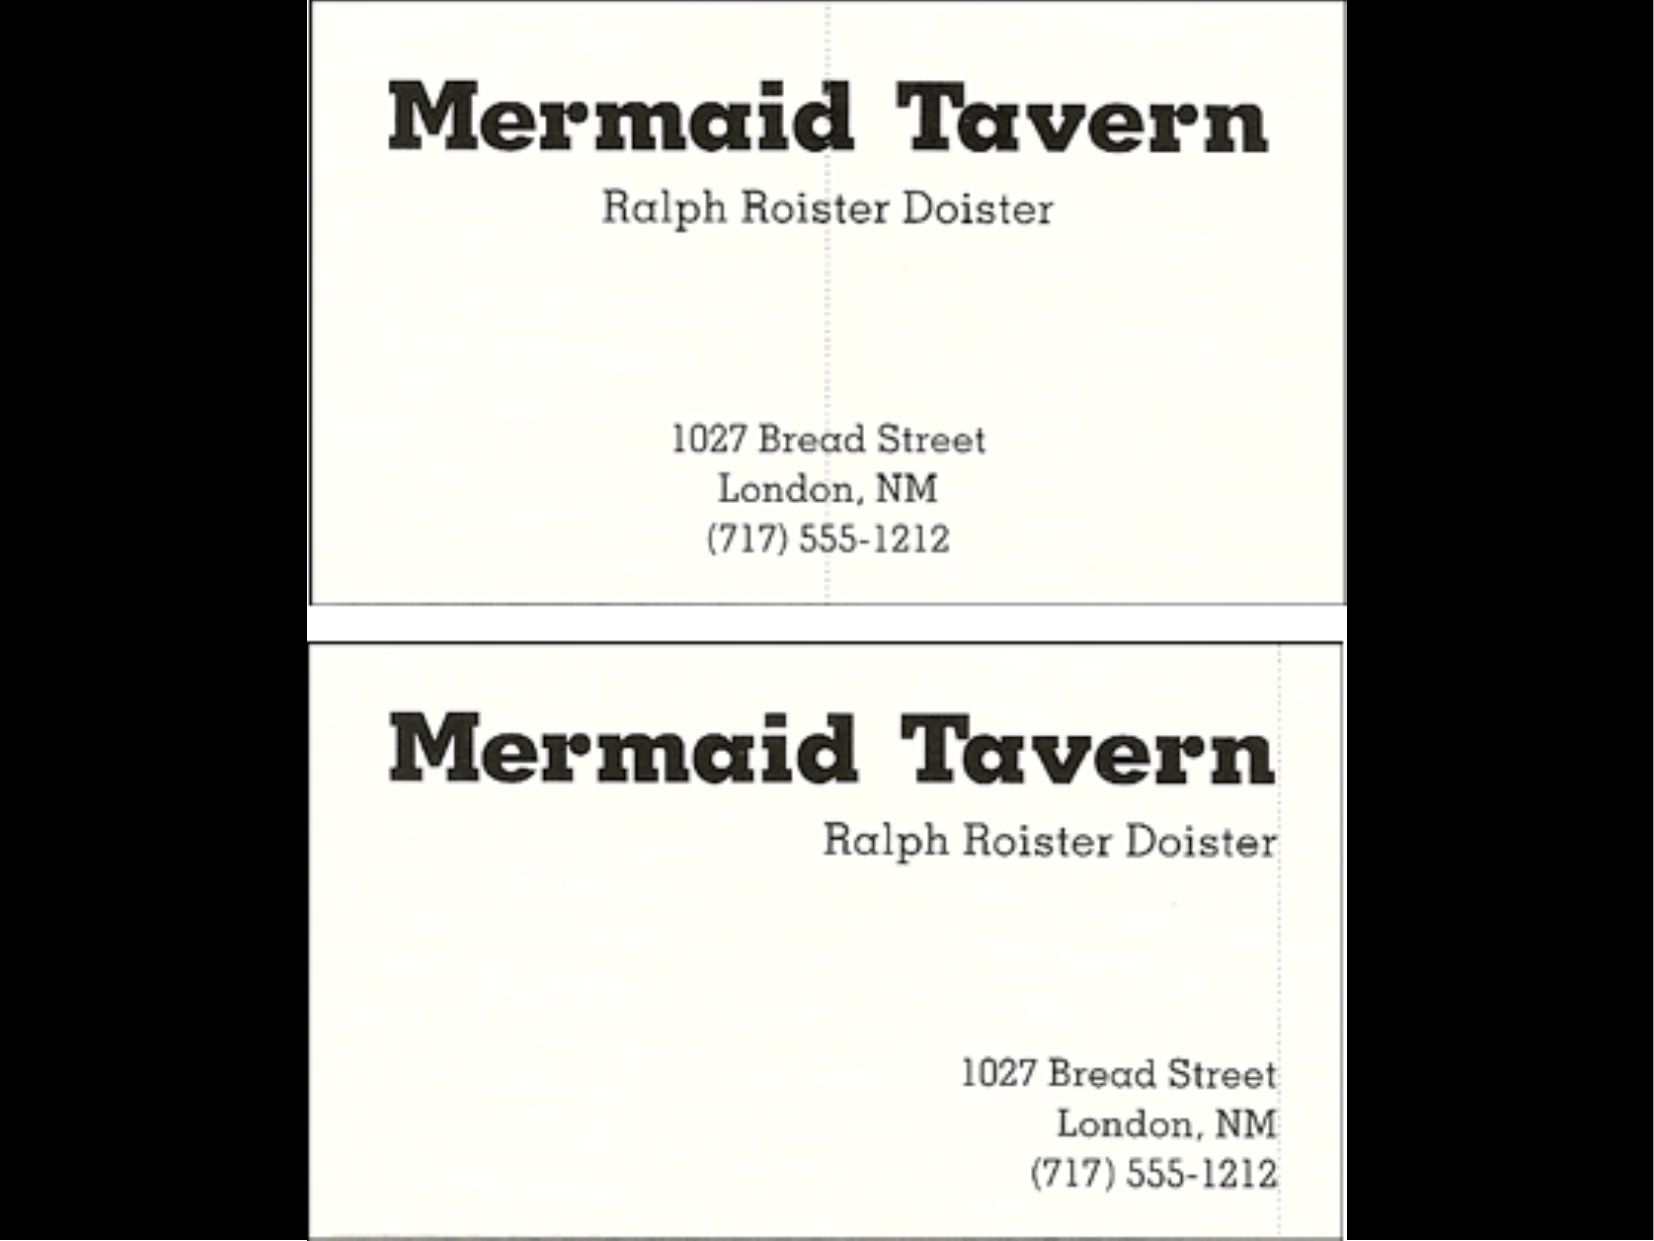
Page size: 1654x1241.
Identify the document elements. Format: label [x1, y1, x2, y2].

picture [307, 0, 1347, 1241]
